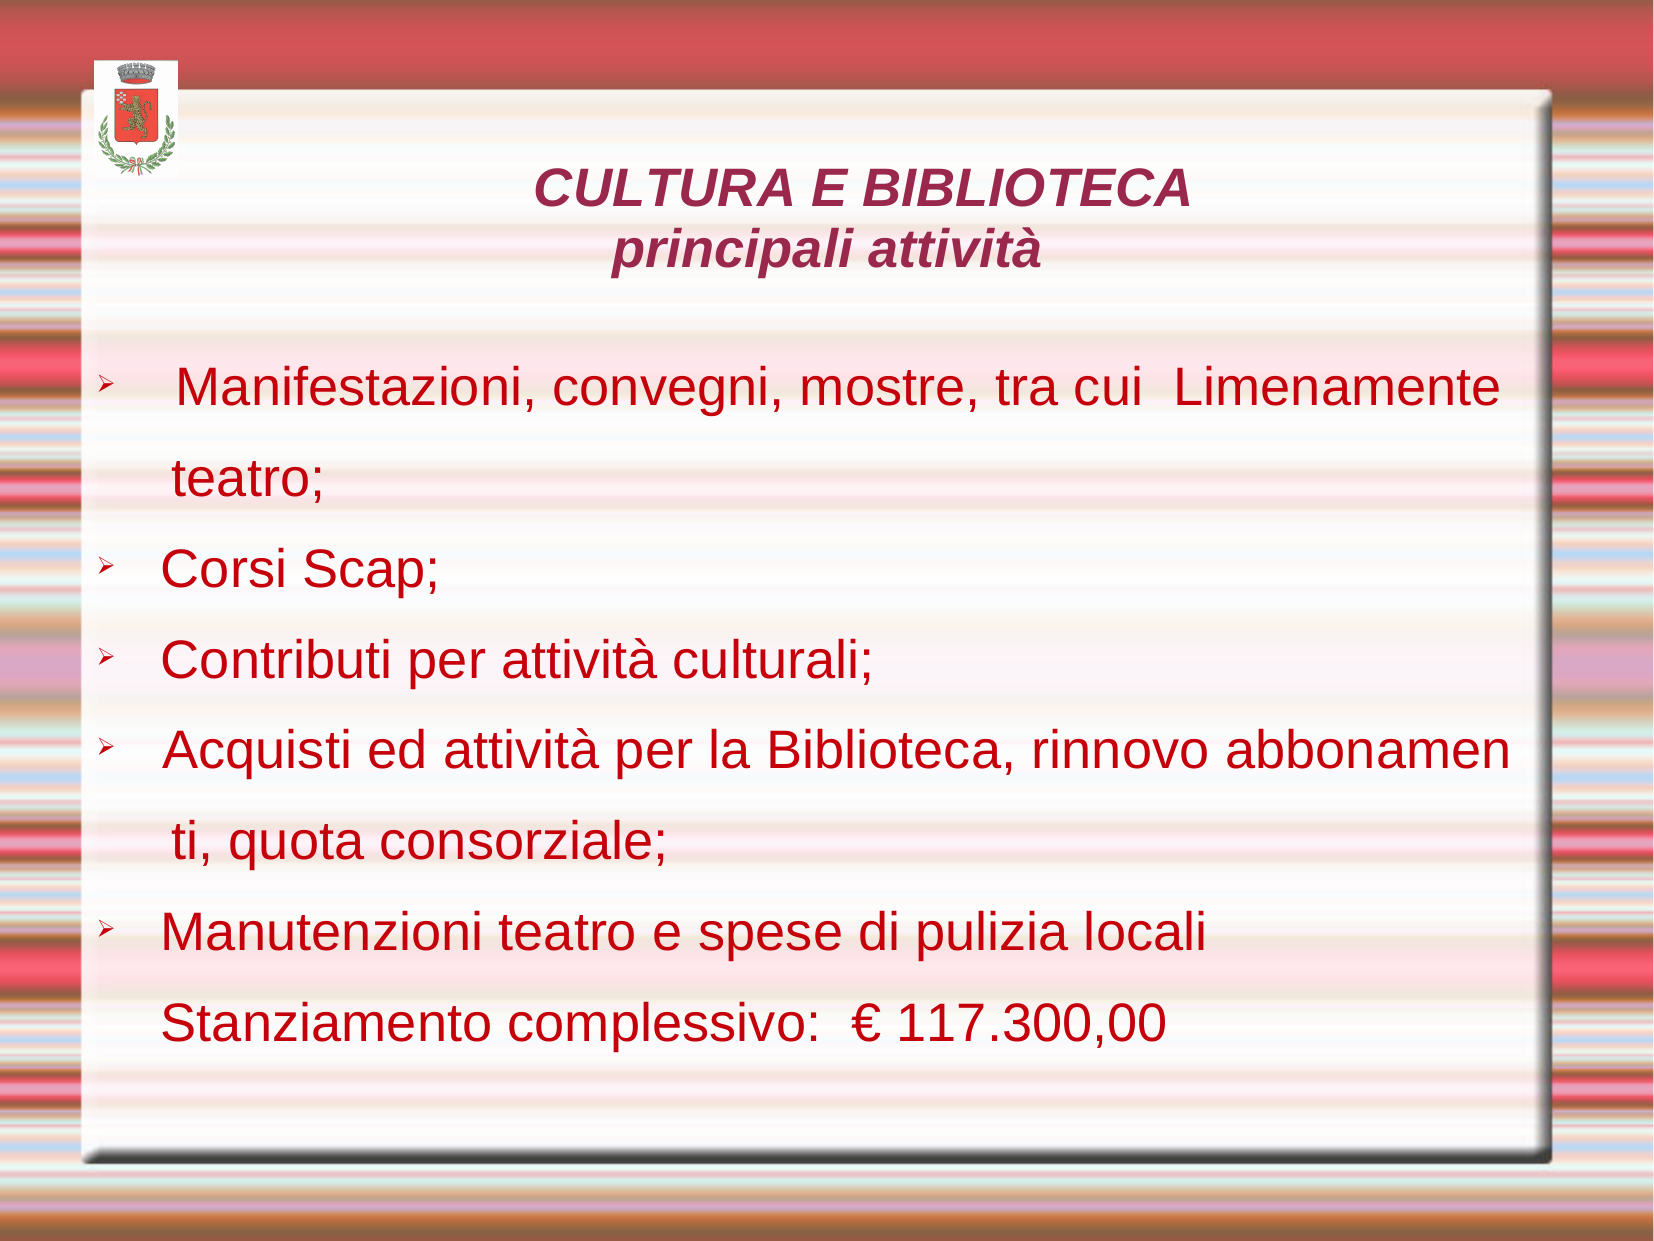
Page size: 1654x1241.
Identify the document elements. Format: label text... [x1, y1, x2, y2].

picture [0, 0, 1654, 1241]
list Manifestazioni, convegni, mostre, tra cui Limenamente teatro; Corsi Scap; Contributi per attività culturali; Acquisti ed attività per la Biblioteca, rinnovo abbonamen ti, quota consorziale; Manutenzioni teatro e spese di pulizia locali Stanziamento complessivo: € 117.300,00 [96, 326, 1514, 1146]
title CULTURA E BIBLIOTECA principali attività [121, 114, 1534, 322]
